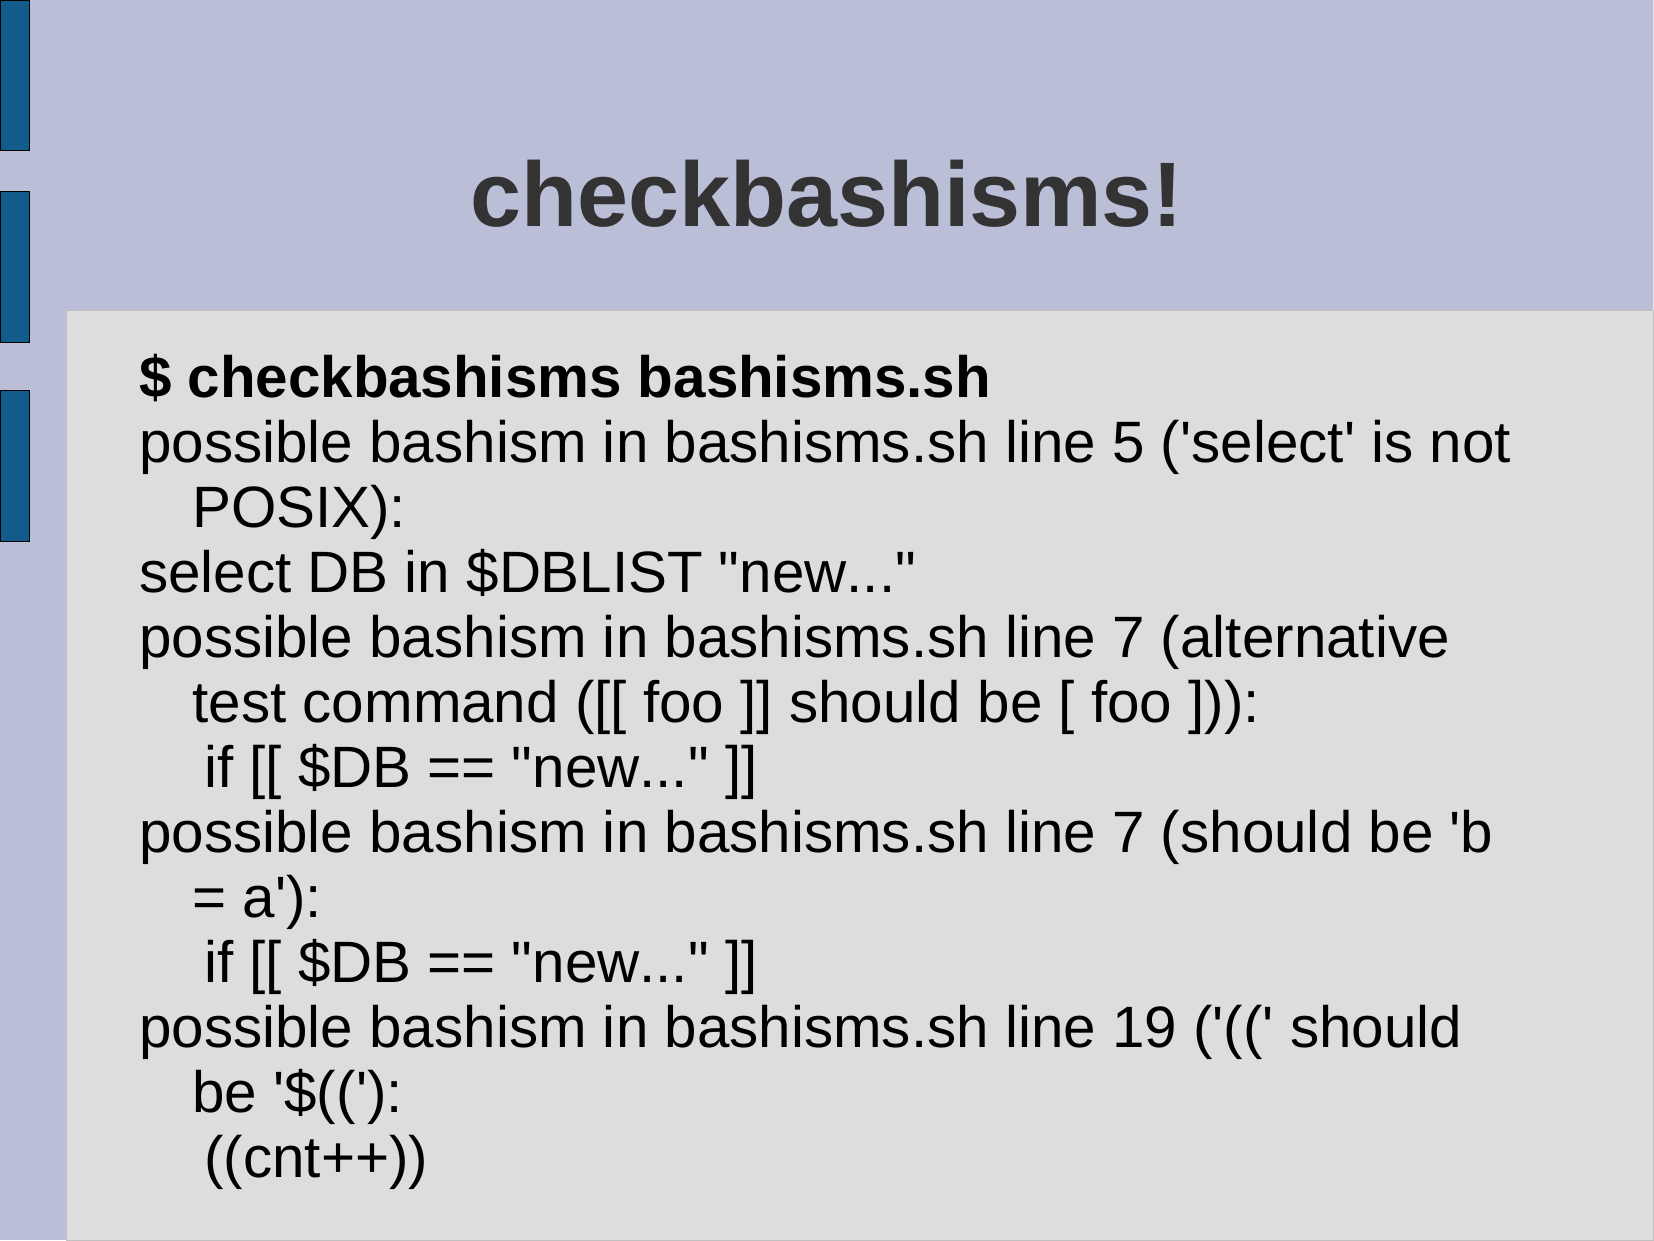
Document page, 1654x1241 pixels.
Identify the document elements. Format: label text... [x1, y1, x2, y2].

list $ checkbashisms bashisms.sh possible bashism in bashisms.sh line 5 ('select' is not POSIX): select DB in $DBLIST "new..." possible bashism in bashisms.sh line 7 (alternative test command ([[ foo ]] should be [ foo ])): if [[ $DB == "new..." ]] possible bashism in bashisms.sh line 7 (should be 'b = a'): if [[ $DB == "new..." ]] possible bashism in bashisms.sh line 19 ('((' should be '$(('): ((cnt++)) [121, 344, 1534, 1189]
title checkbashisms! [121, 98, 1534, 291]
